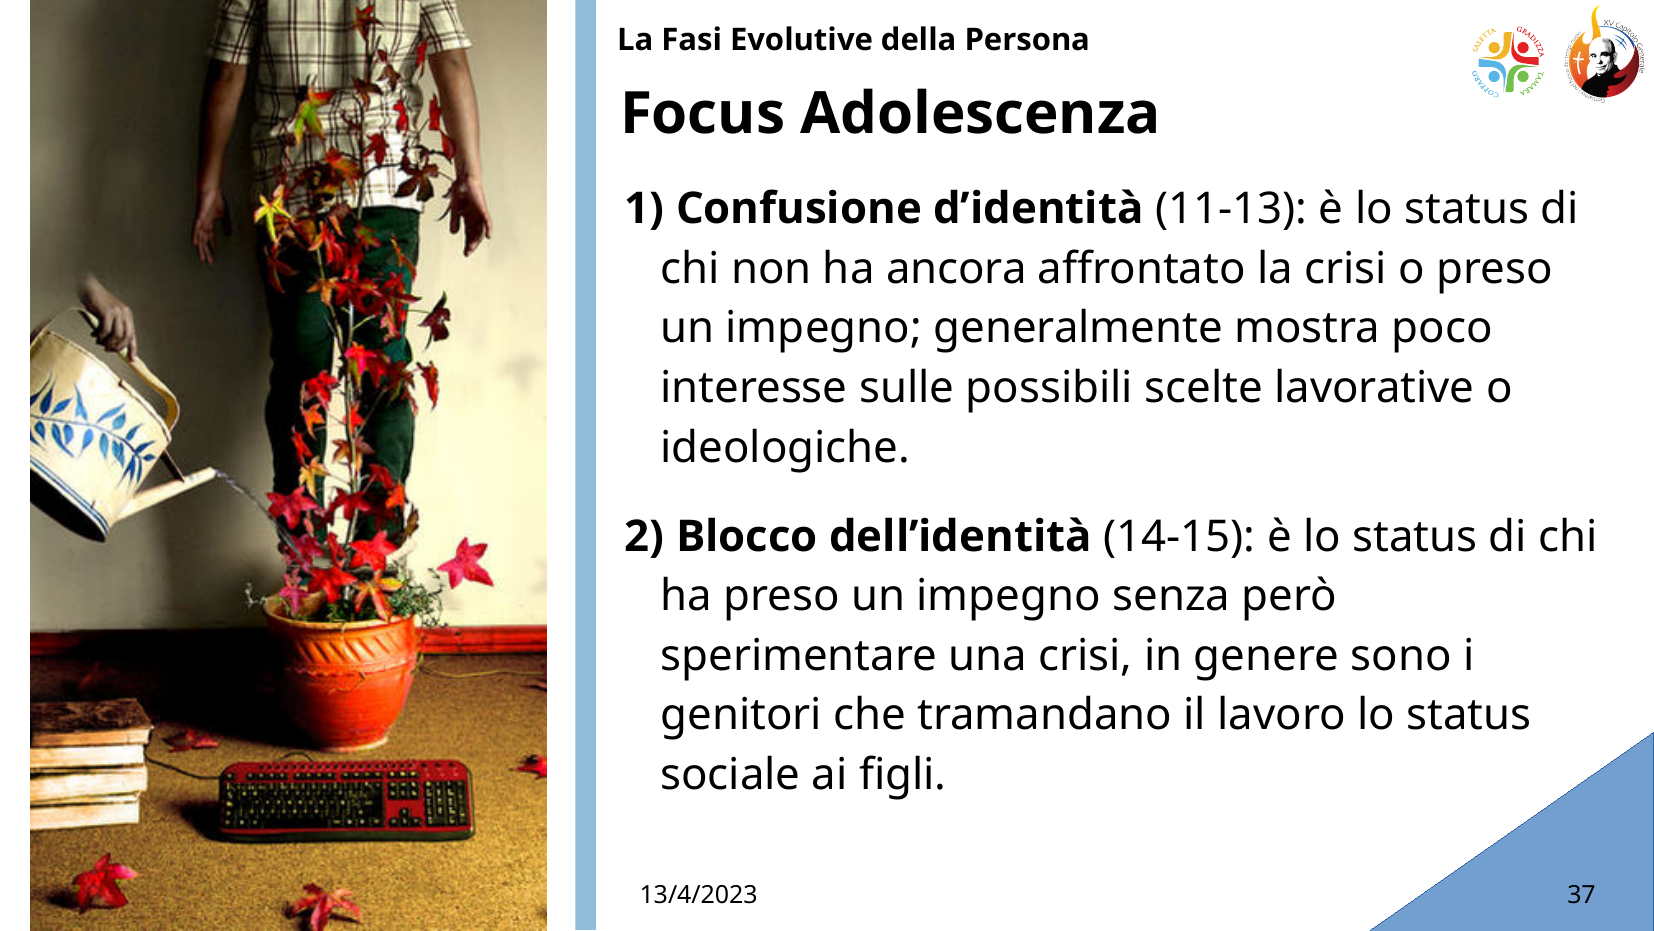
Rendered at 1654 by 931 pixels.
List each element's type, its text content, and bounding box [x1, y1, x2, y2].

text_box La Fasi Evolutive della Persona [602, 9, 1335, 63]
title Focus Adolescenza [620, 70, 1617, 142]
subtitle Confusione d’identità (11-13): è lo status di chi non ha ancora affrontato la crisi o preso un impegno; generalmente mostra poco interesse sulle possibili scelte lavorative o ideologiche. Blocco dell’identità (14-15): è lo status di chi ha preso un impegno senza però sperimentare una crisi, in genere sono i genitori che tramandano il lavoro lo status sociale ai figli. [624, 177, 1602, 873]
picture [30, 0, 547, 931]
picture [1563, 4, 1646, 103]
